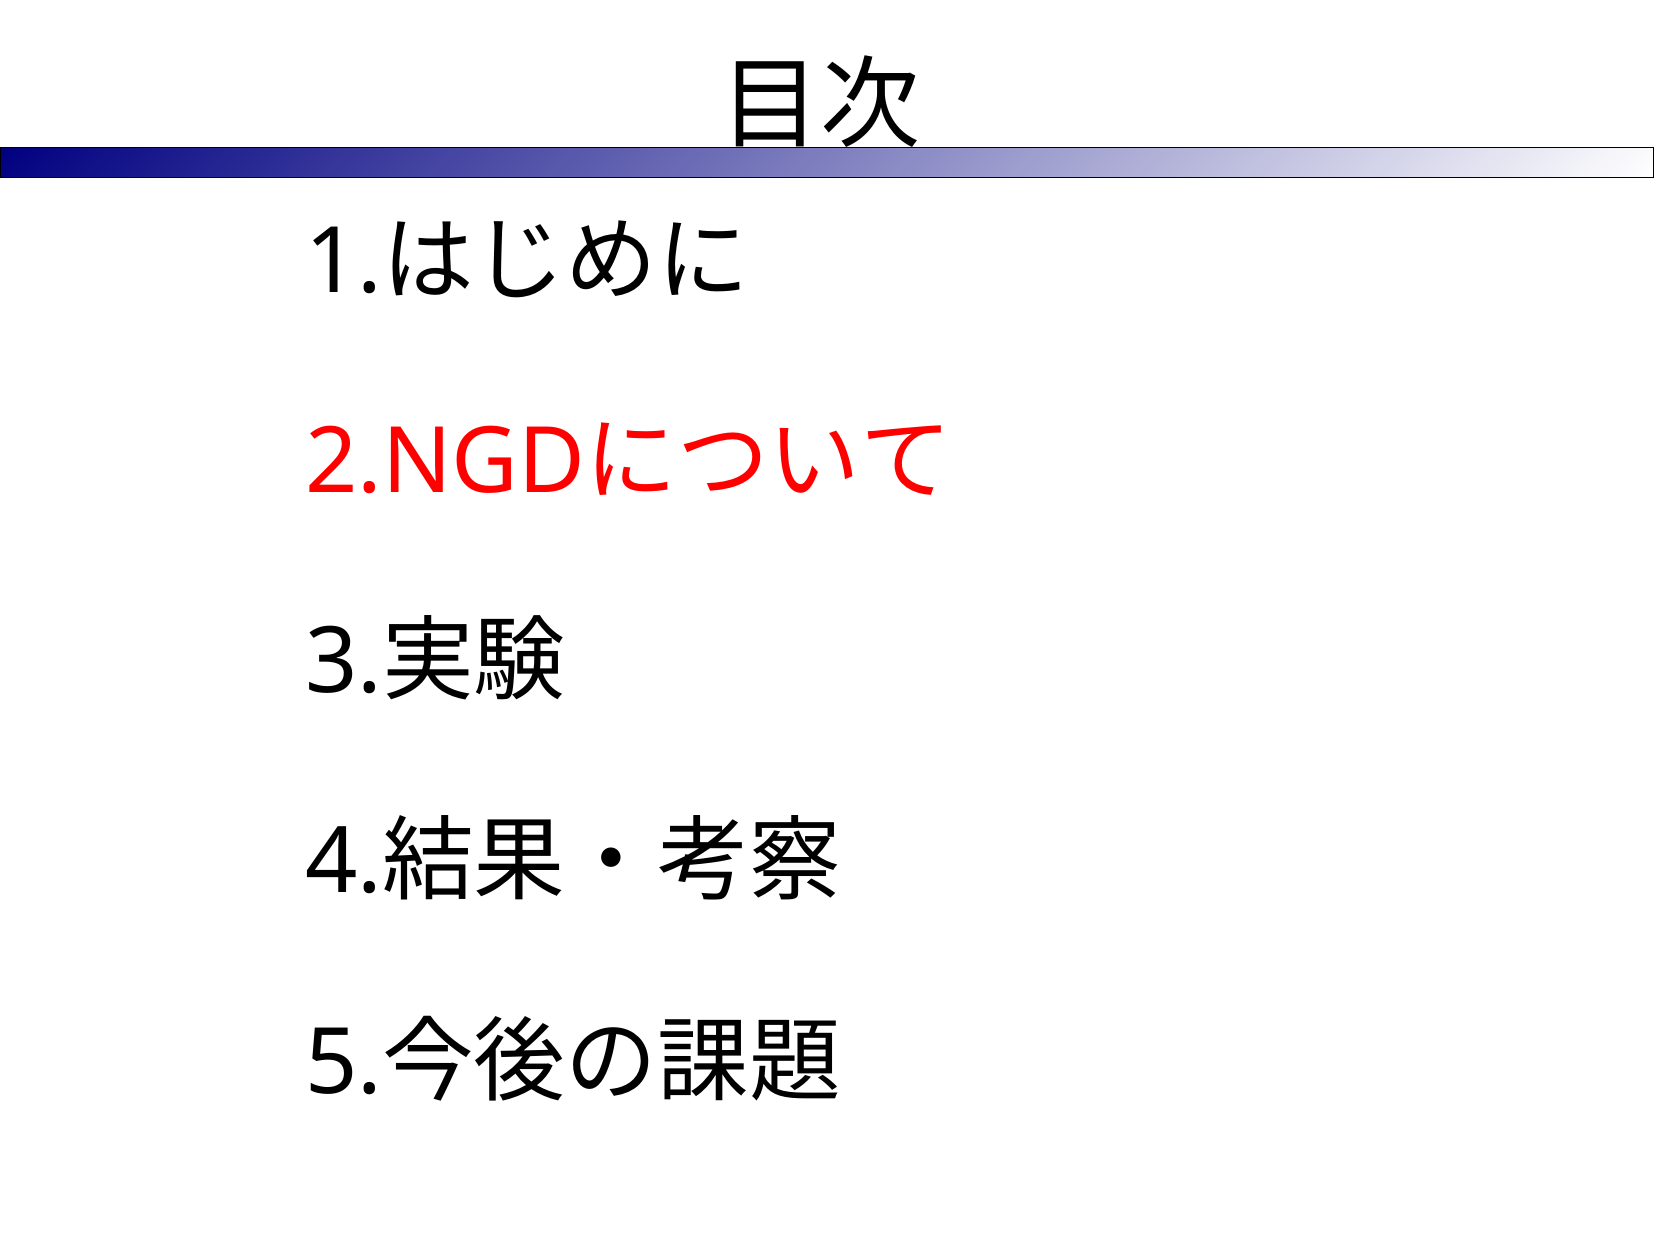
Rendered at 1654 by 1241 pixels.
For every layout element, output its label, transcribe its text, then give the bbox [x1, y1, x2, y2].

title 目次 [76, 29, 1565, 147]
text_box 1.はじめに 2.NGDについて 3.実験 4.結果・考察 5.今後の課題 [305, 264, 1123, 975]
text_box [0, 147, 1654, 178]
